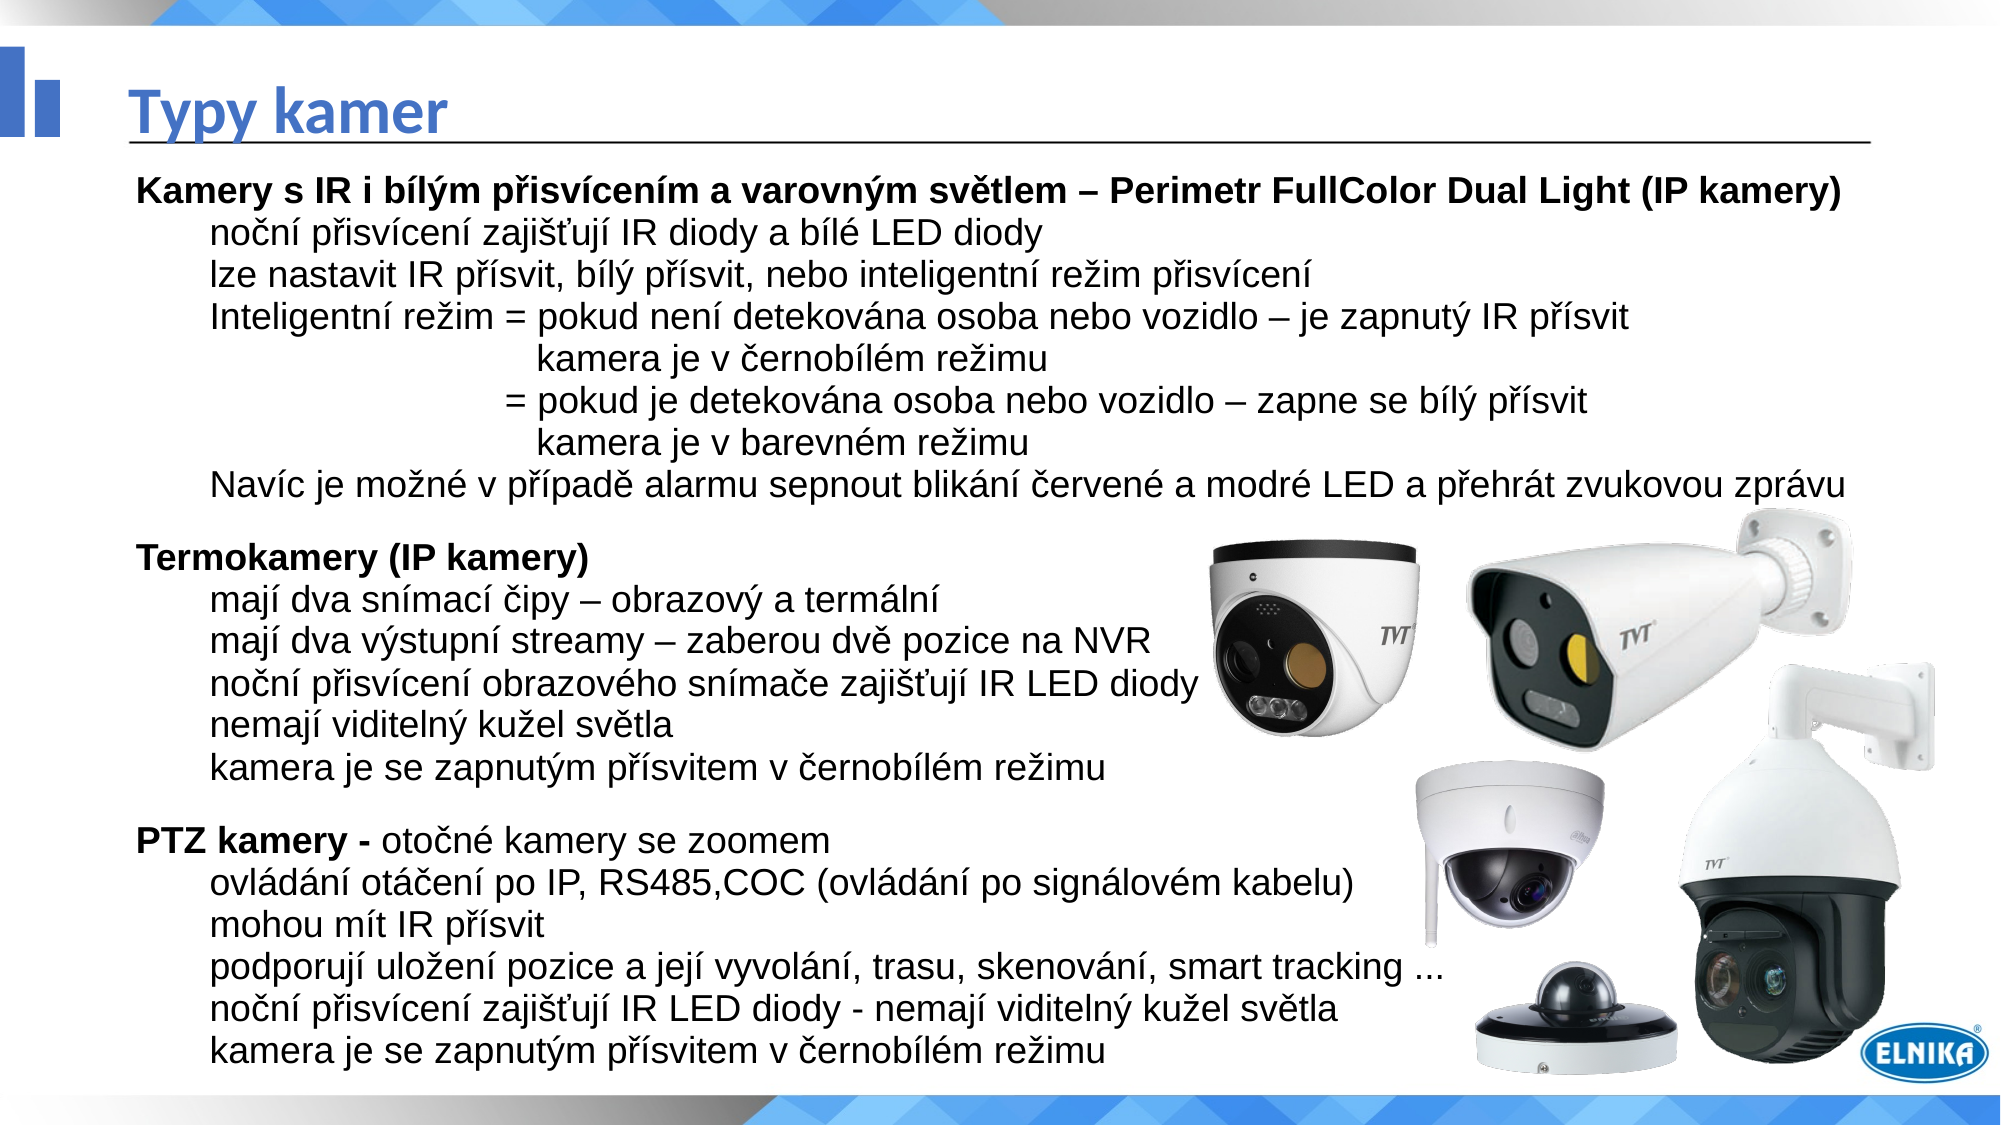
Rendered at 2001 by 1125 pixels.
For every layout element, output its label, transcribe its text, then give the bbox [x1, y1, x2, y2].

text_box Termokamery (IP kamery) mají dva snímací čipy – obrazový a termální mají dva výstupní streamy – zaberou dvě pozice na NVR noční přisvícení obrazového snímače zajišťují IR LED diody nemají viditelný kužel světla kamera je se zapnutým přísvitem v černobílém režimu [118, 525, 1359, 799]
text_box Typy kamer [78, 58, 1152, 154]
text_box Kamery s IR i bílým přisvícením a varovným světlem – Perimetr FullColor Dual Light (IP kamery) noční přisvícení zajišťují IR diody a bílé LED diody lze nastavit IR přísvit, bílý přísvit, nebo inteligentní režim přisvícení Inteligentní režim = pokud není detekována osoba nebo vozidlo – je zapnutý IR přísvit kamera je v černobílém režimu = pokud je detekována osoba nebo vozidlo – zapne se bílý přísvit kamera je v barevném režimu Navíc je možné v případě alarmu sepnout blikání červené a modré LED a přehrát zvukovou zprávu [118, 159, 1890, 517]
picture [0, 0, 2001, 1125]
text_box PTZ kamery - otočné kamery se zoomem ovládání otáčení po IP, RS485,COC (ovládání po signálovém kabelu) mohou mít IR přísvit podporují uložení pozice a její vyvolání, trasu, skenování, smart tracking ... noční přisvícení zajišťují IR LED diody - nemají viditelný kužel světla kamera je se zapnutým přísvitem v černobílém režimu [118, 809, 1440, 1124]
